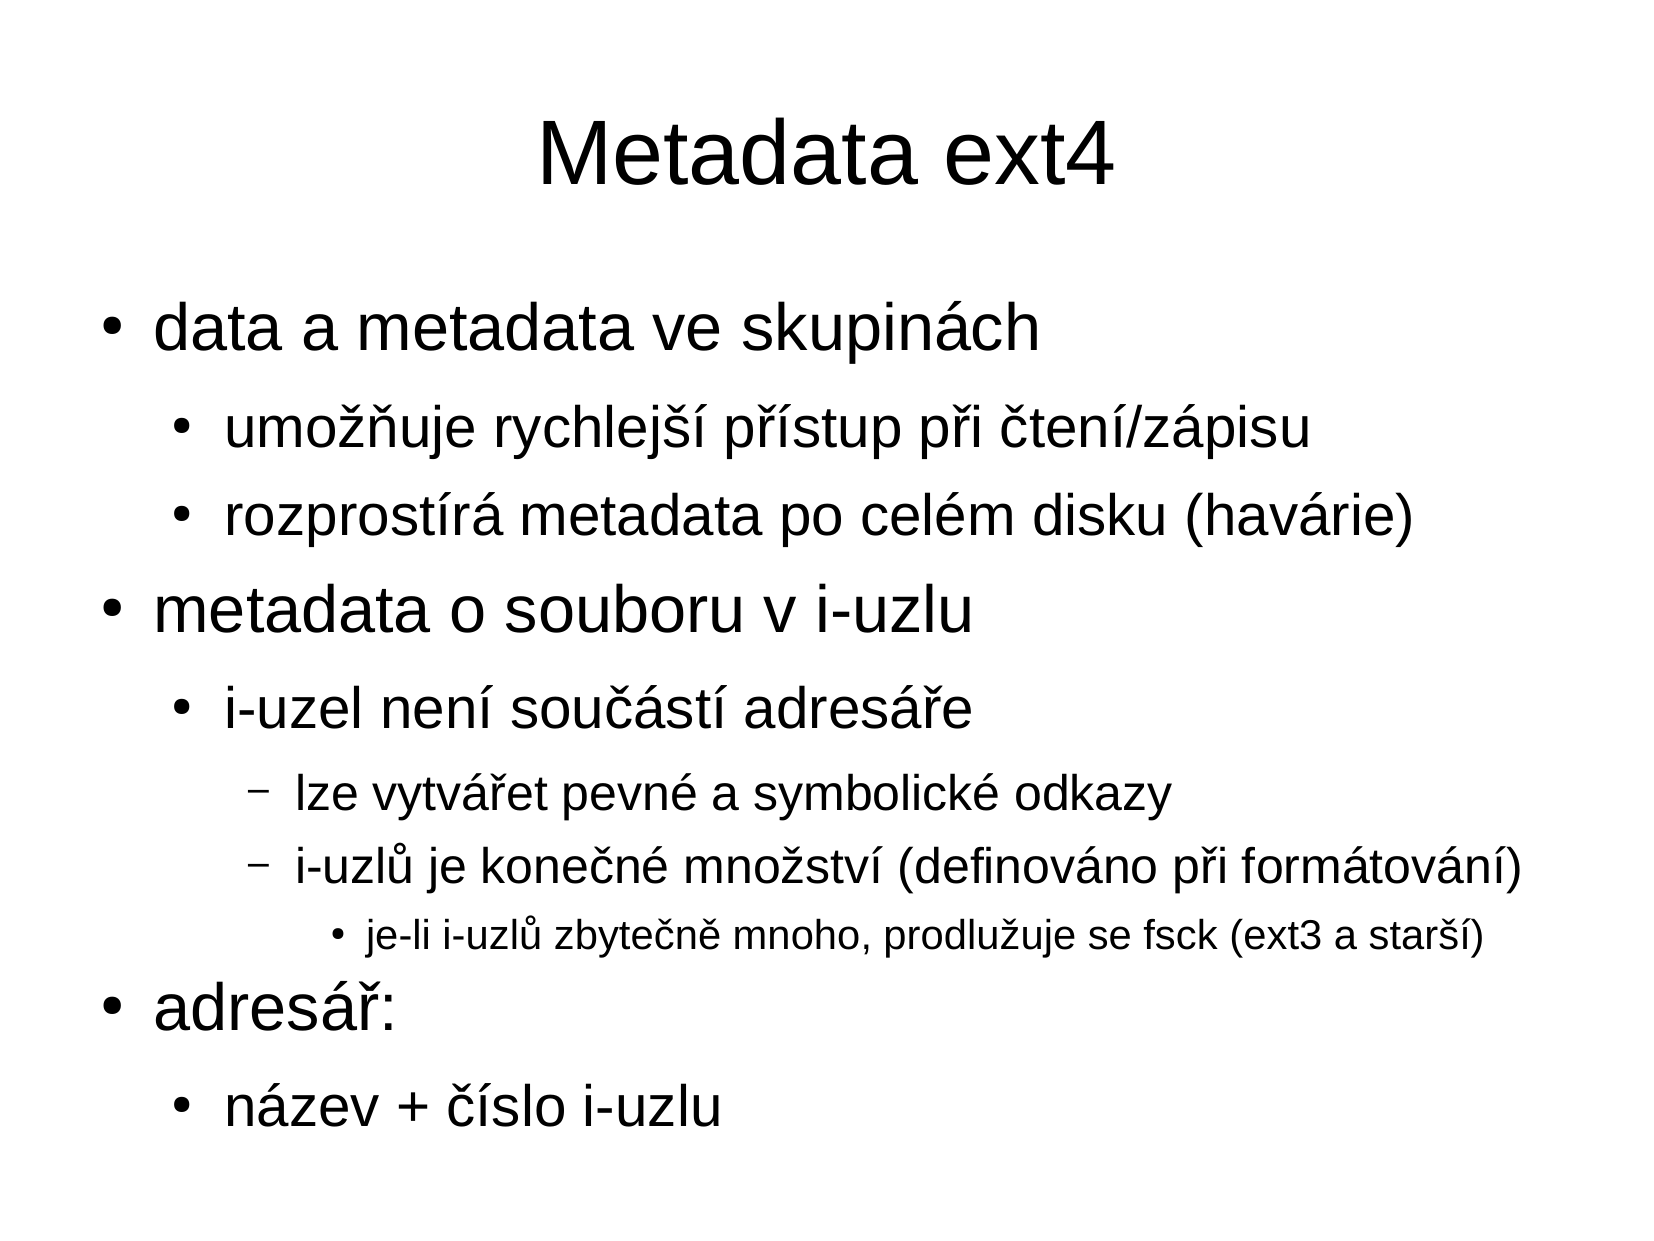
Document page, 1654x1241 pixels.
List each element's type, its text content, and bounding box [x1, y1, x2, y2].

title Metadata ext4 [82, 56, 1571, 250]
list data a metadata ve skupinách umožňuje rychlejší přístup při čtení/zápisu rozprostírá metadata po celém disku (havárie) metadata o souboru v i-uzlu i-uzel není součástí adresáře lze vytvářet pevné a symbolické odkazy i-uzlů je konečné množství (definováno při formátování) je-li i-uzlů zbytečně mnoho, prodlužuje se fsck (ext3 a starší) adresář: název + číslo i-uzlu [82, 290, 1571, 1140]
